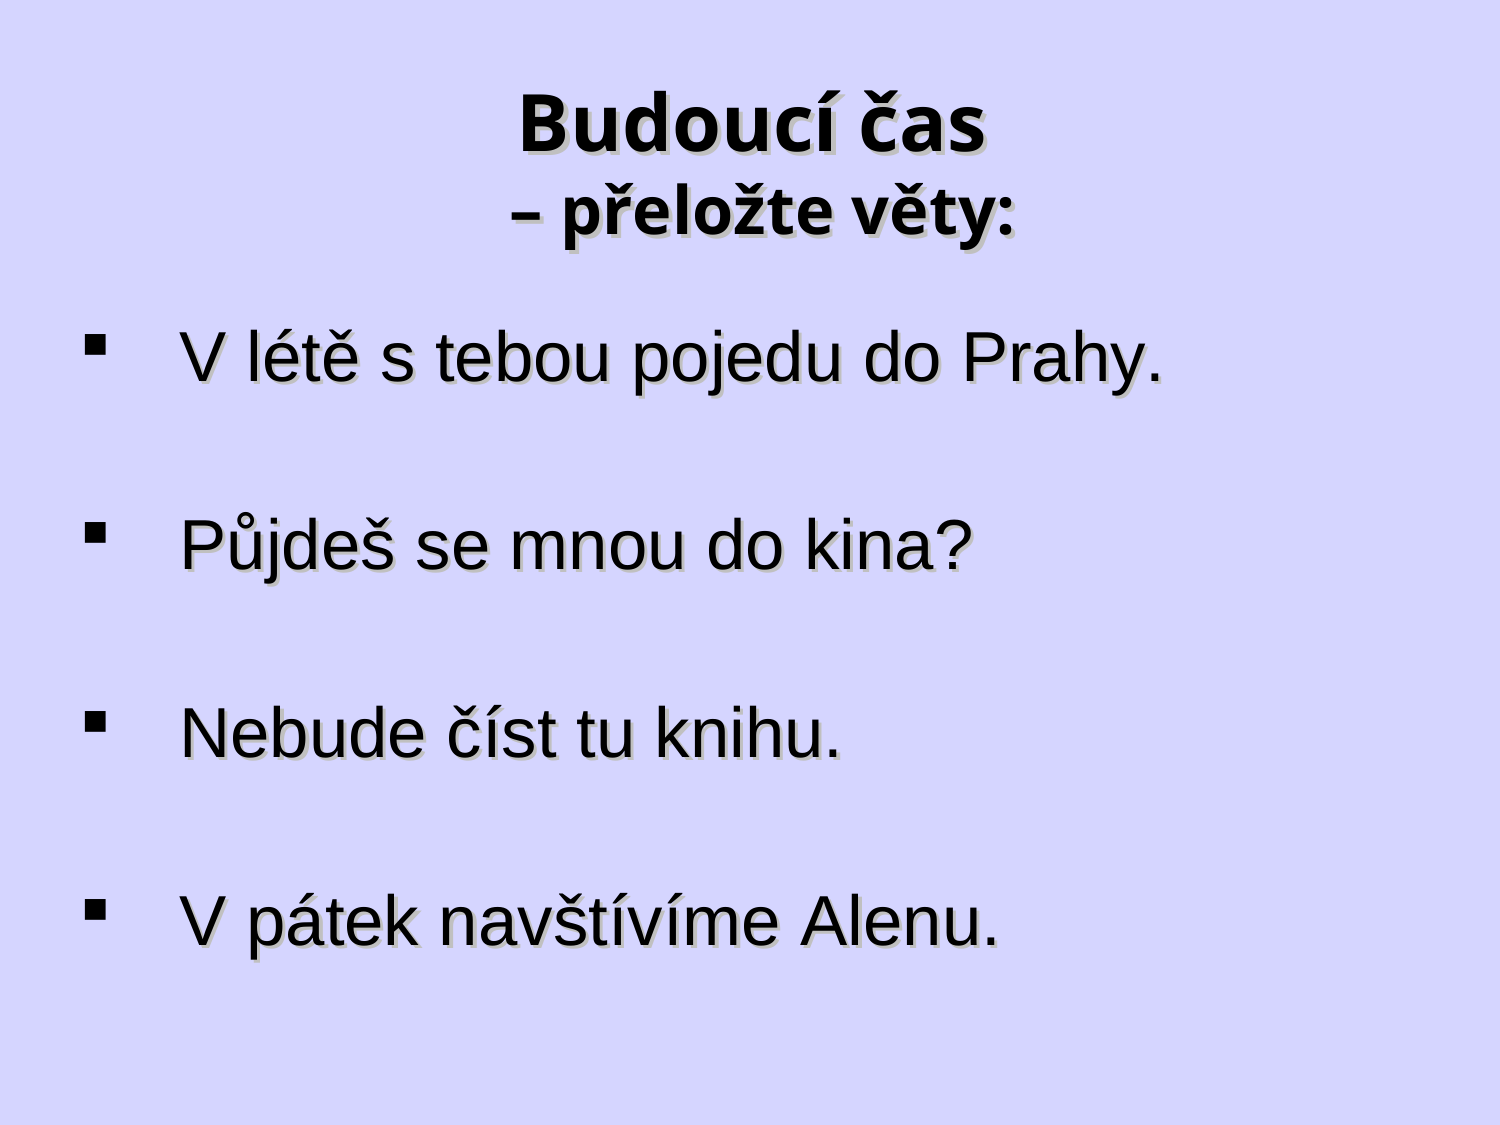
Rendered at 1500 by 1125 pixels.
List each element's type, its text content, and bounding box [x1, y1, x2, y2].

title Budoucí čas – přeložte věty: [75, 40, 1451, 276]
list V létě s tebou pojedu do Prahy. Půjdeš se mnou do kina? Nebude číst tu knihu. V pátek navštívíme Alenu. [64, 312, 1451, 1000]
